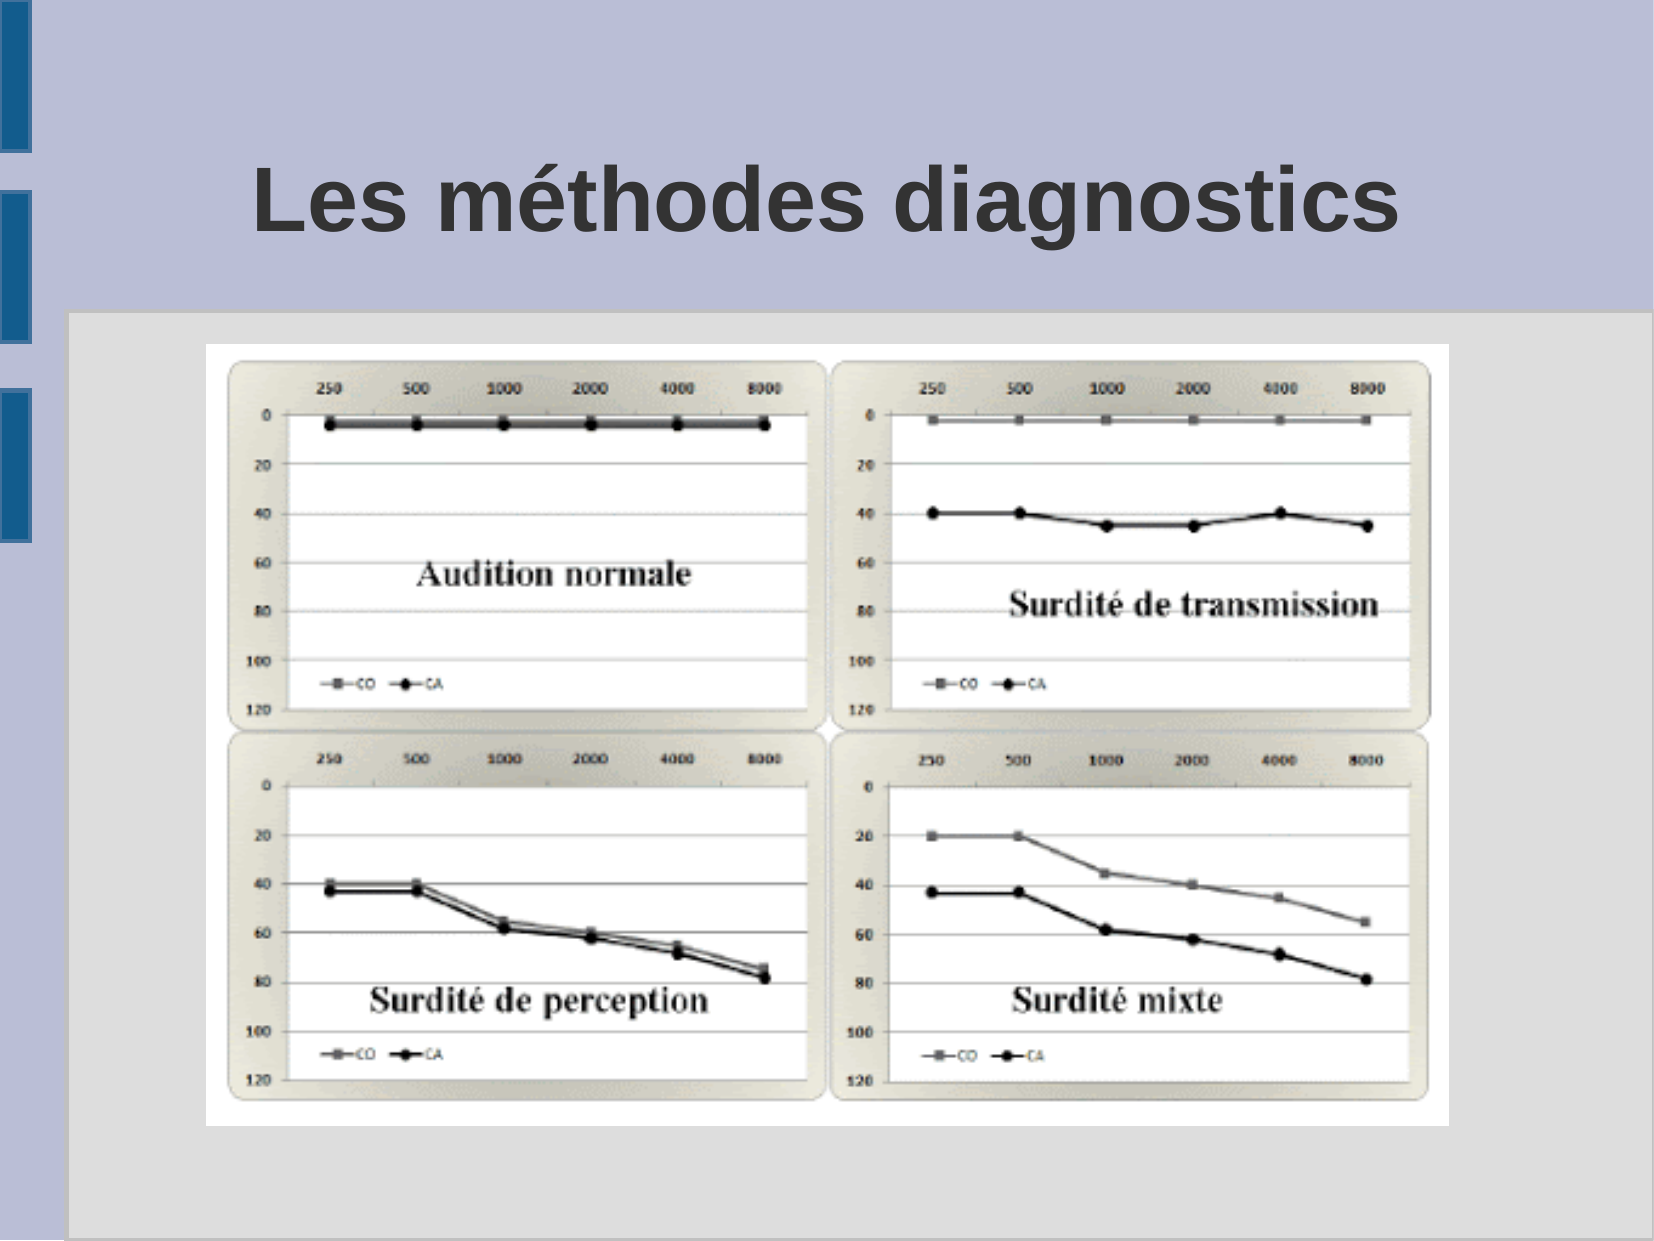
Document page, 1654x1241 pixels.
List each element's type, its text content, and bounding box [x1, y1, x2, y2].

picture [206, 344, 1449, 1126]
title Les méthodes diagnostics [121, 91, 1534, 299]
